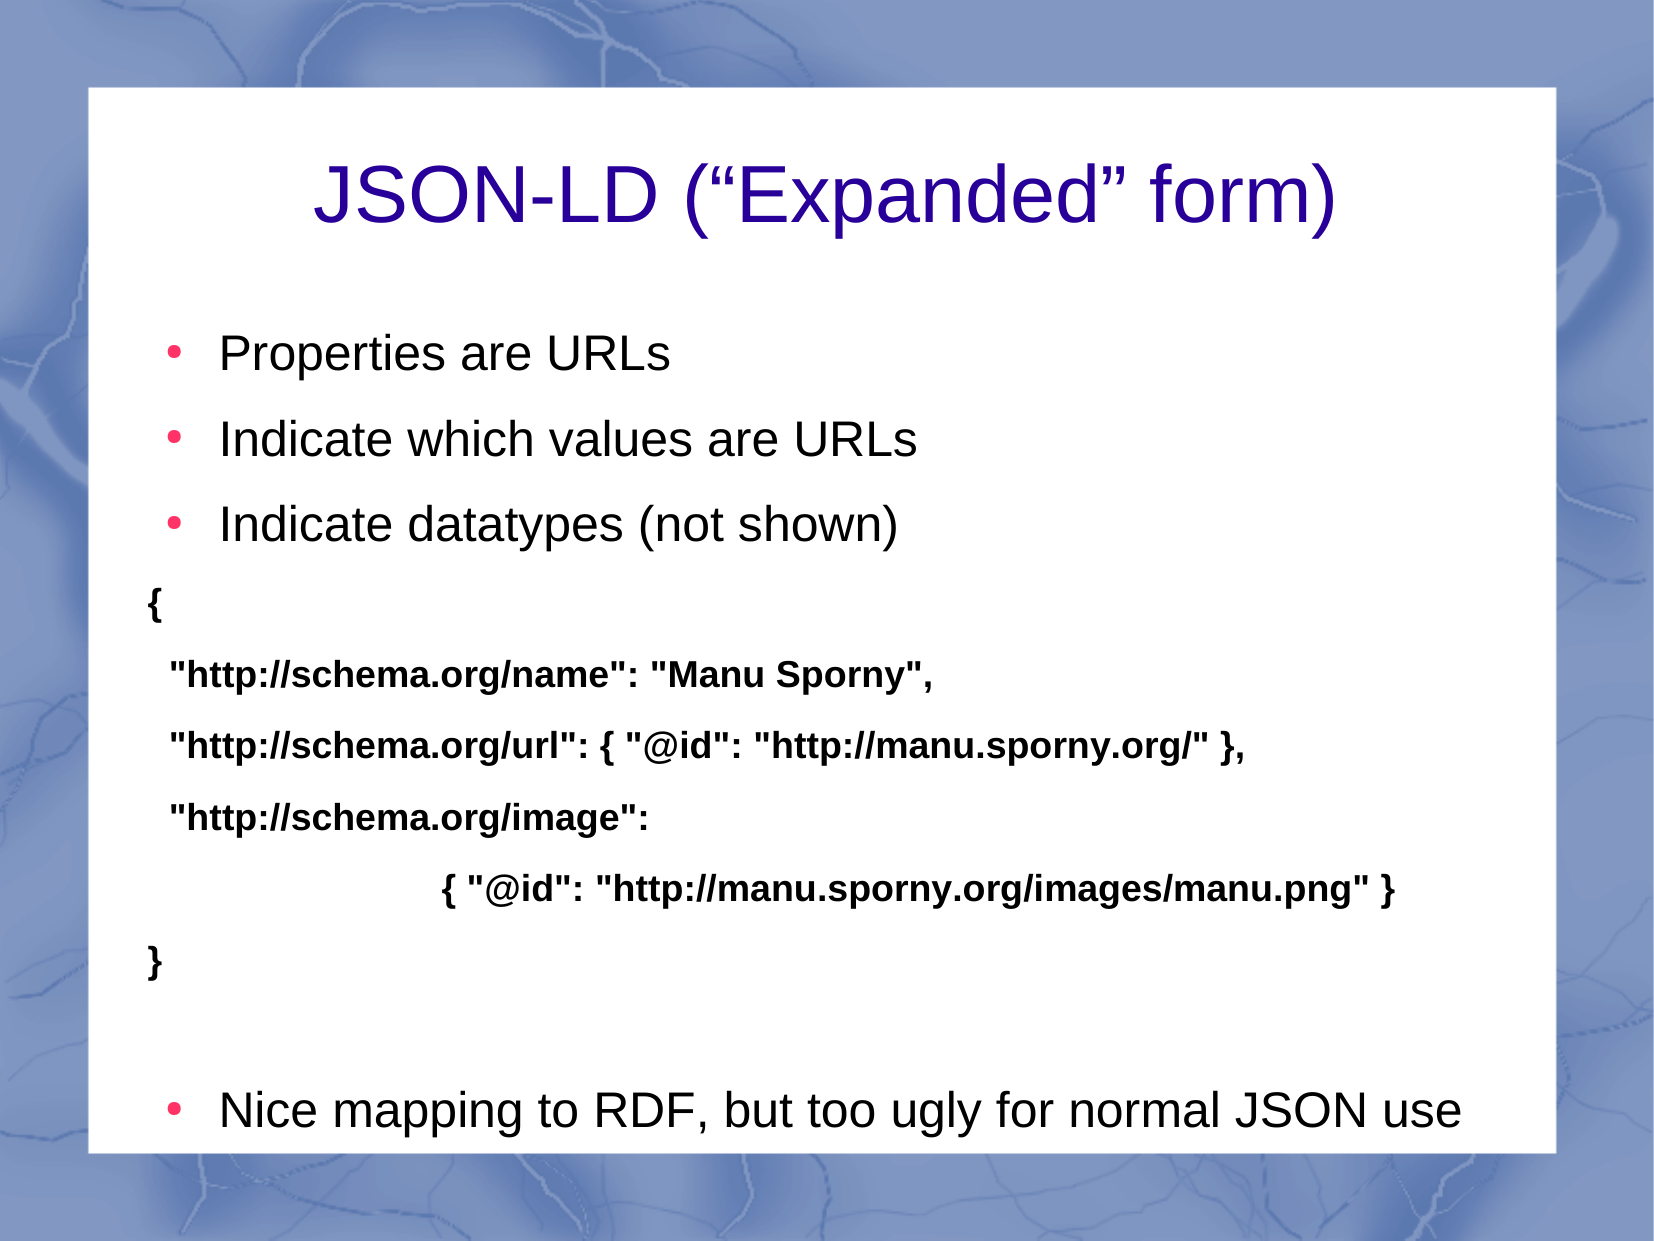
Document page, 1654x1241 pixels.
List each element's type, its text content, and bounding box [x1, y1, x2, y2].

title JSON-LD (“Expanded” form) [118, 90, 1536, 298]
picture [0, 0, 1654, 1241]
list Properties are URLs Indicate which values are URLs Indicate datatypes (not shown) { "http://schema.org/name": "Manu Sporny", "http://schema.org/url": { "@id": "http://manu.sporny.org/" }, "http://schema.org/image": { "@id": "http://manu.sporny.org/images/manu.png" } } Nice mapping to RDF, but too ugly for normal JSON use [147, 325, 1506, 1138]
